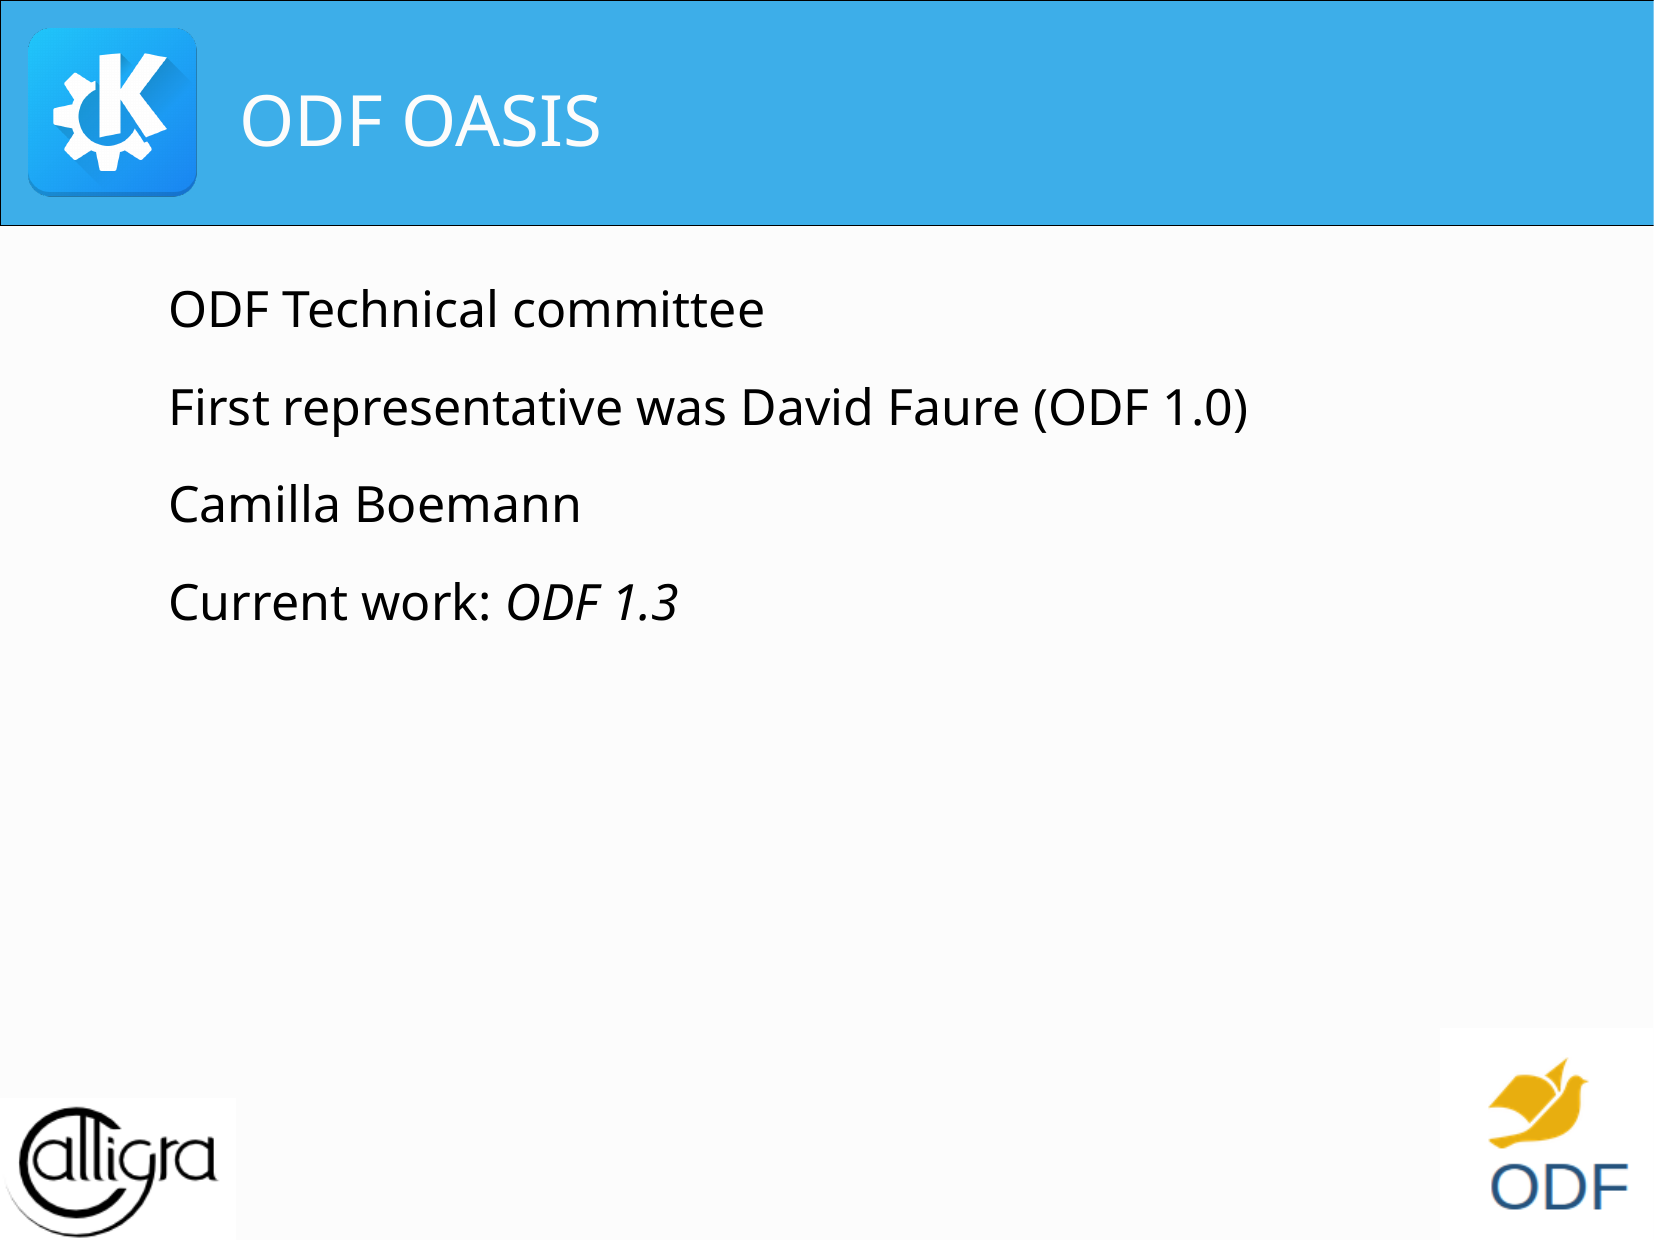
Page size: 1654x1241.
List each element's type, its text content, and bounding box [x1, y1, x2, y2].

title ODF OASIS [225, 14, 1575, 222]
picture [106, 909, 1654, 1241]
text_box ODF Technical committee First representative was David Faure (ODF 1.0) Camilla Boemann Current work: ODF 1.3 [82, 266, 1571, 833]
picture [0, 1098, 237, 1241]
picture [11, 11, 213, 213]
